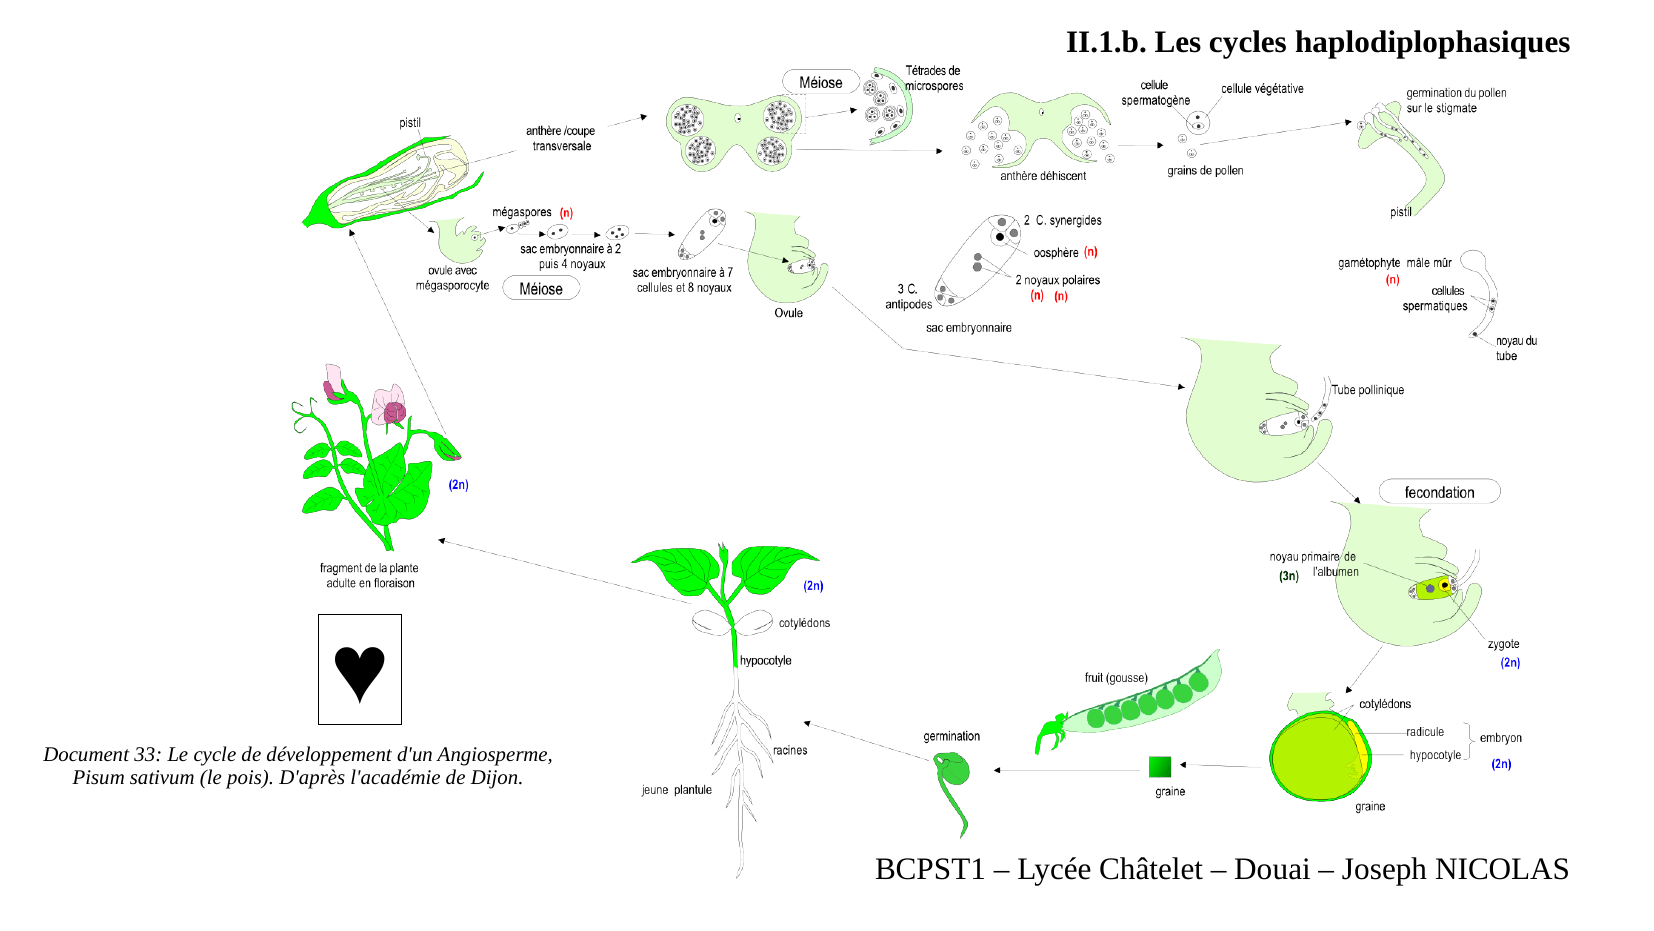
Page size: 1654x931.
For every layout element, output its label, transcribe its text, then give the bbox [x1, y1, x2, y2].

text_box II.1.b. Les cycles haplodiplophasiques [165, 5, 1572, 78]
text_box BCPST1 – Lycée Châtelet – Douai – Joseph NICOLAS [637, 832, 1571, 905]
picture [289, 65, 1537, 879]
text_box ♥ [318, 614, 402, 725]
text_box Document 33: Le cycle de développement d'un Angiosperme, Pisum sativum (le pois). D'après l'académie de Dijon. [41, 708, 289, 824]
